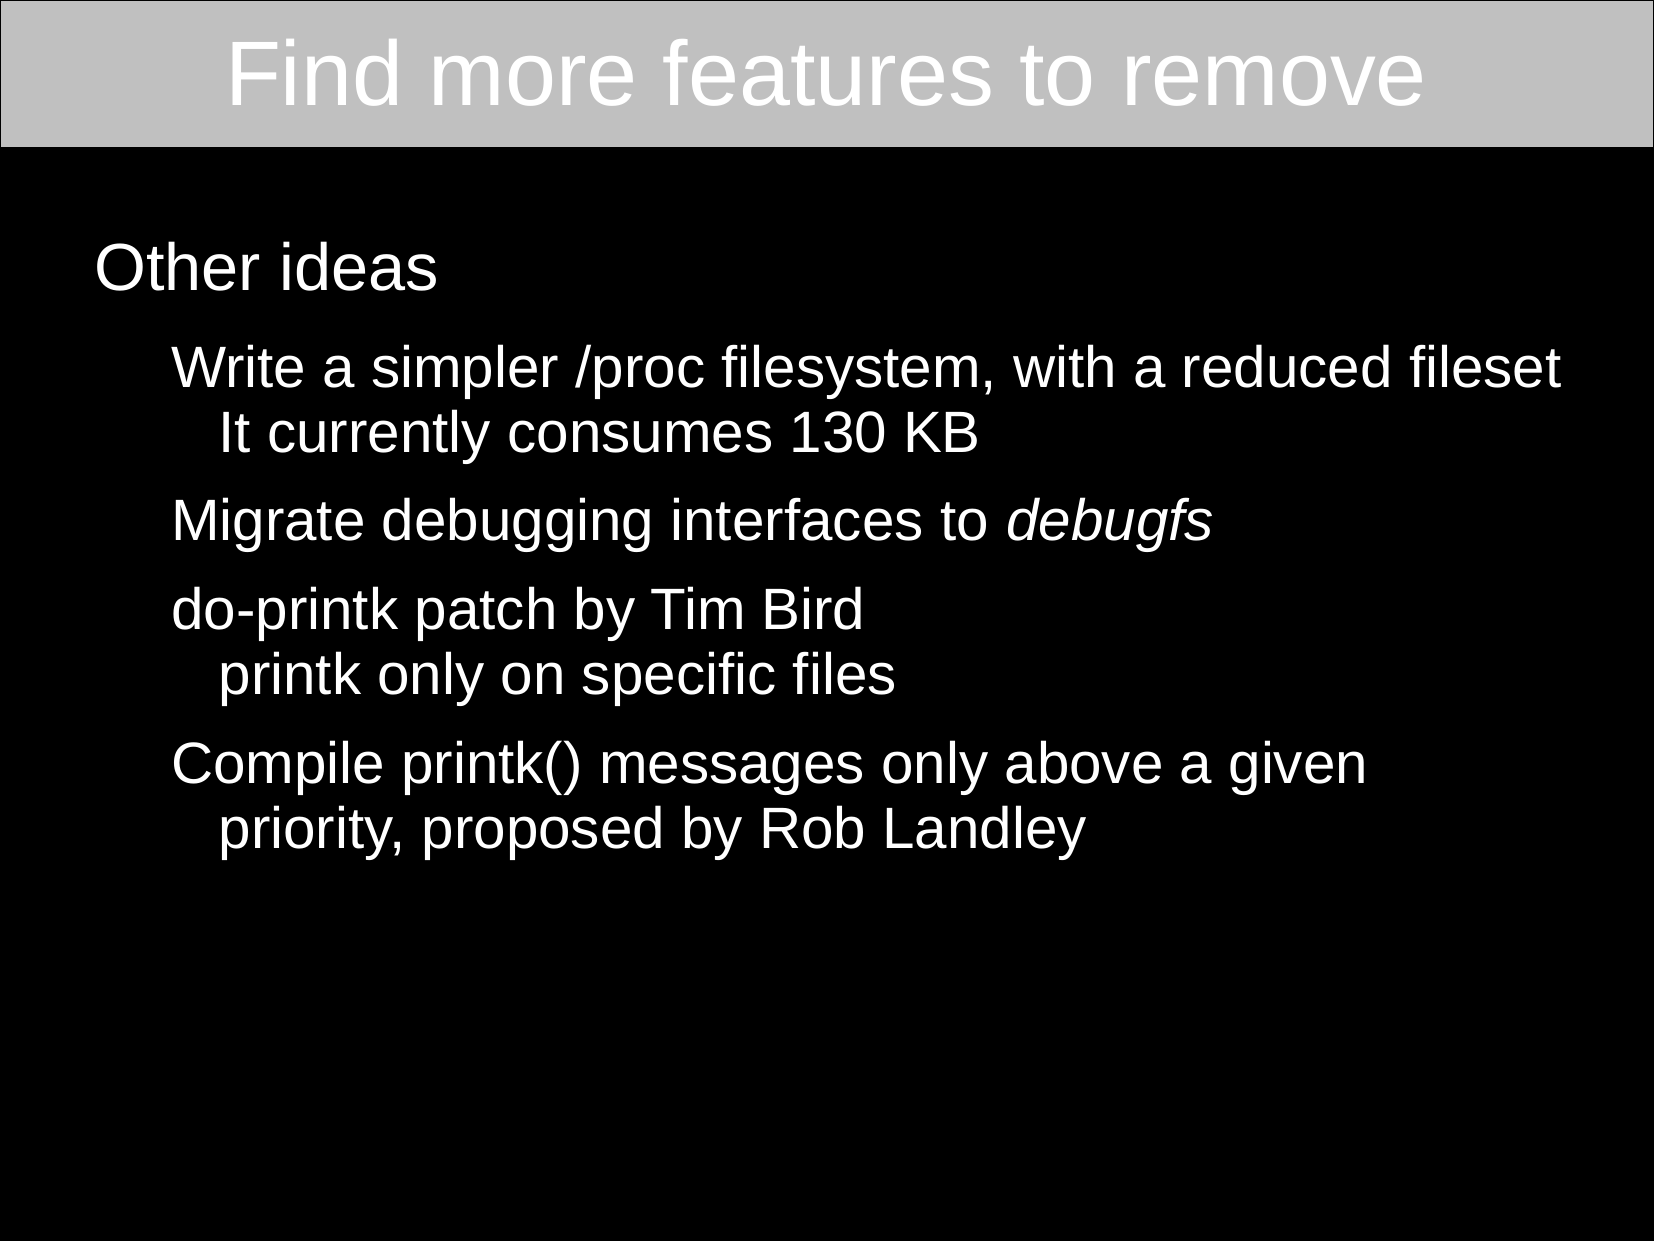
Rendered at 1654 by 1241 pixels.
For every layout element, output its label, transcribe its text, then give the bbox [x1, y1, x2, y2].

list Other ideas Write a simpler /proc filesystem, with a reduced fileset It currently consumes 130 KB Migrate debugging interfaces to debugfs do-printk patch by Tim Bird printk only on specific files Compile printk() messages only above a given priority, proposed by Rob Landley [76, 230, 1565, 1034]
title Find more features to remove [0, 0, 1654, 148]
